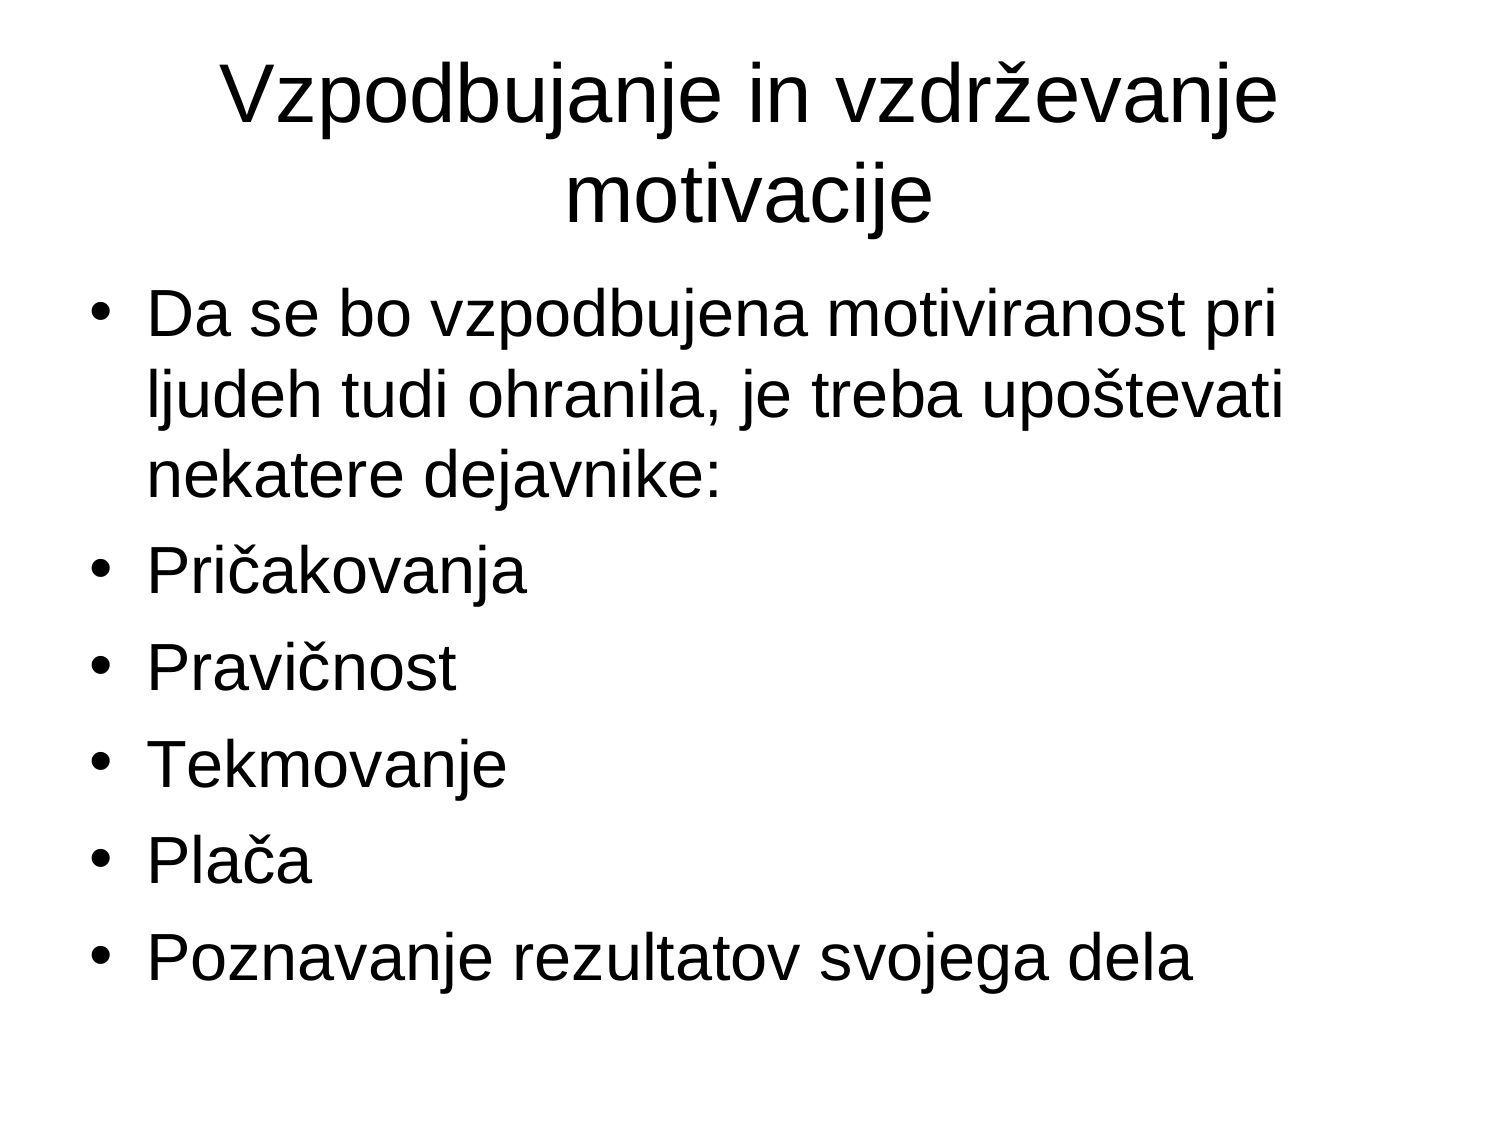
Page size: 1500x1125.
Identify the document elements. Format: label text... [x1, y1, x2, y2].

title Vzpodbujanje in vzdrževanje motivacije [75, 31, 1426, 247]
list Da se bo vzpodbujena motiviranost pri ljudeh tudi ohranila, je treba upoštevati nekatere dejavnike: Pričakovanja Pravičnost Tekmovanje Plača Poznavanje rezultatov svojega dela [75, 262, 1426, 1006]
